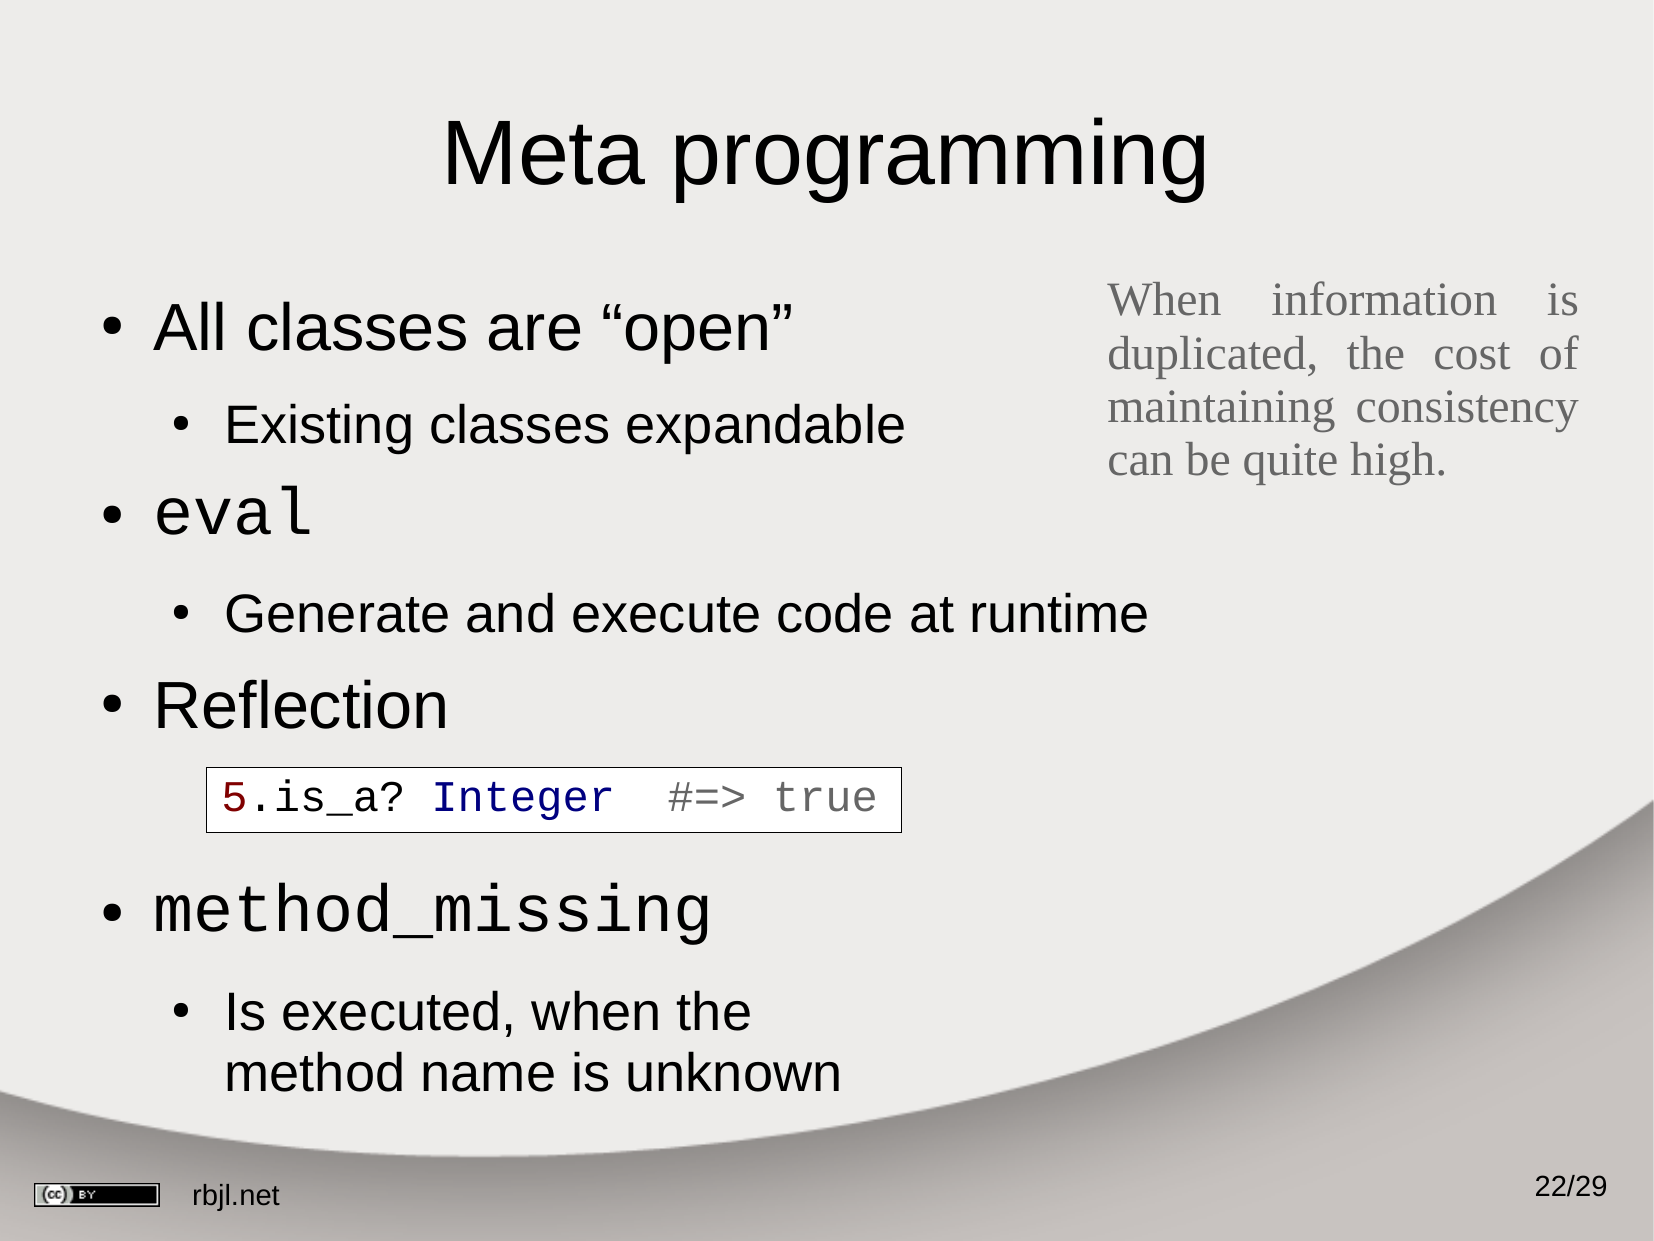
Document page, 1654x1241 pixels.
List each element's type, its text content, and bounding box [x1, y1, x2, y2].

text_box 5.is_a? Integer #=> true [206, 767, 902, 833]
list All classes are “open” Existing classes expandable eval Generate and execute code at runtime Reflection method_missing Is executed, when the method name is unknown [82, 290, 1571, 1109]
title Meta programming [82, 49, 1571, 257]
picture [0, 0, 1654, 1241]
text_box When information is duplicated, the cost of maintaining consistency can be quite high. [1092, 265, 1595, 494]
